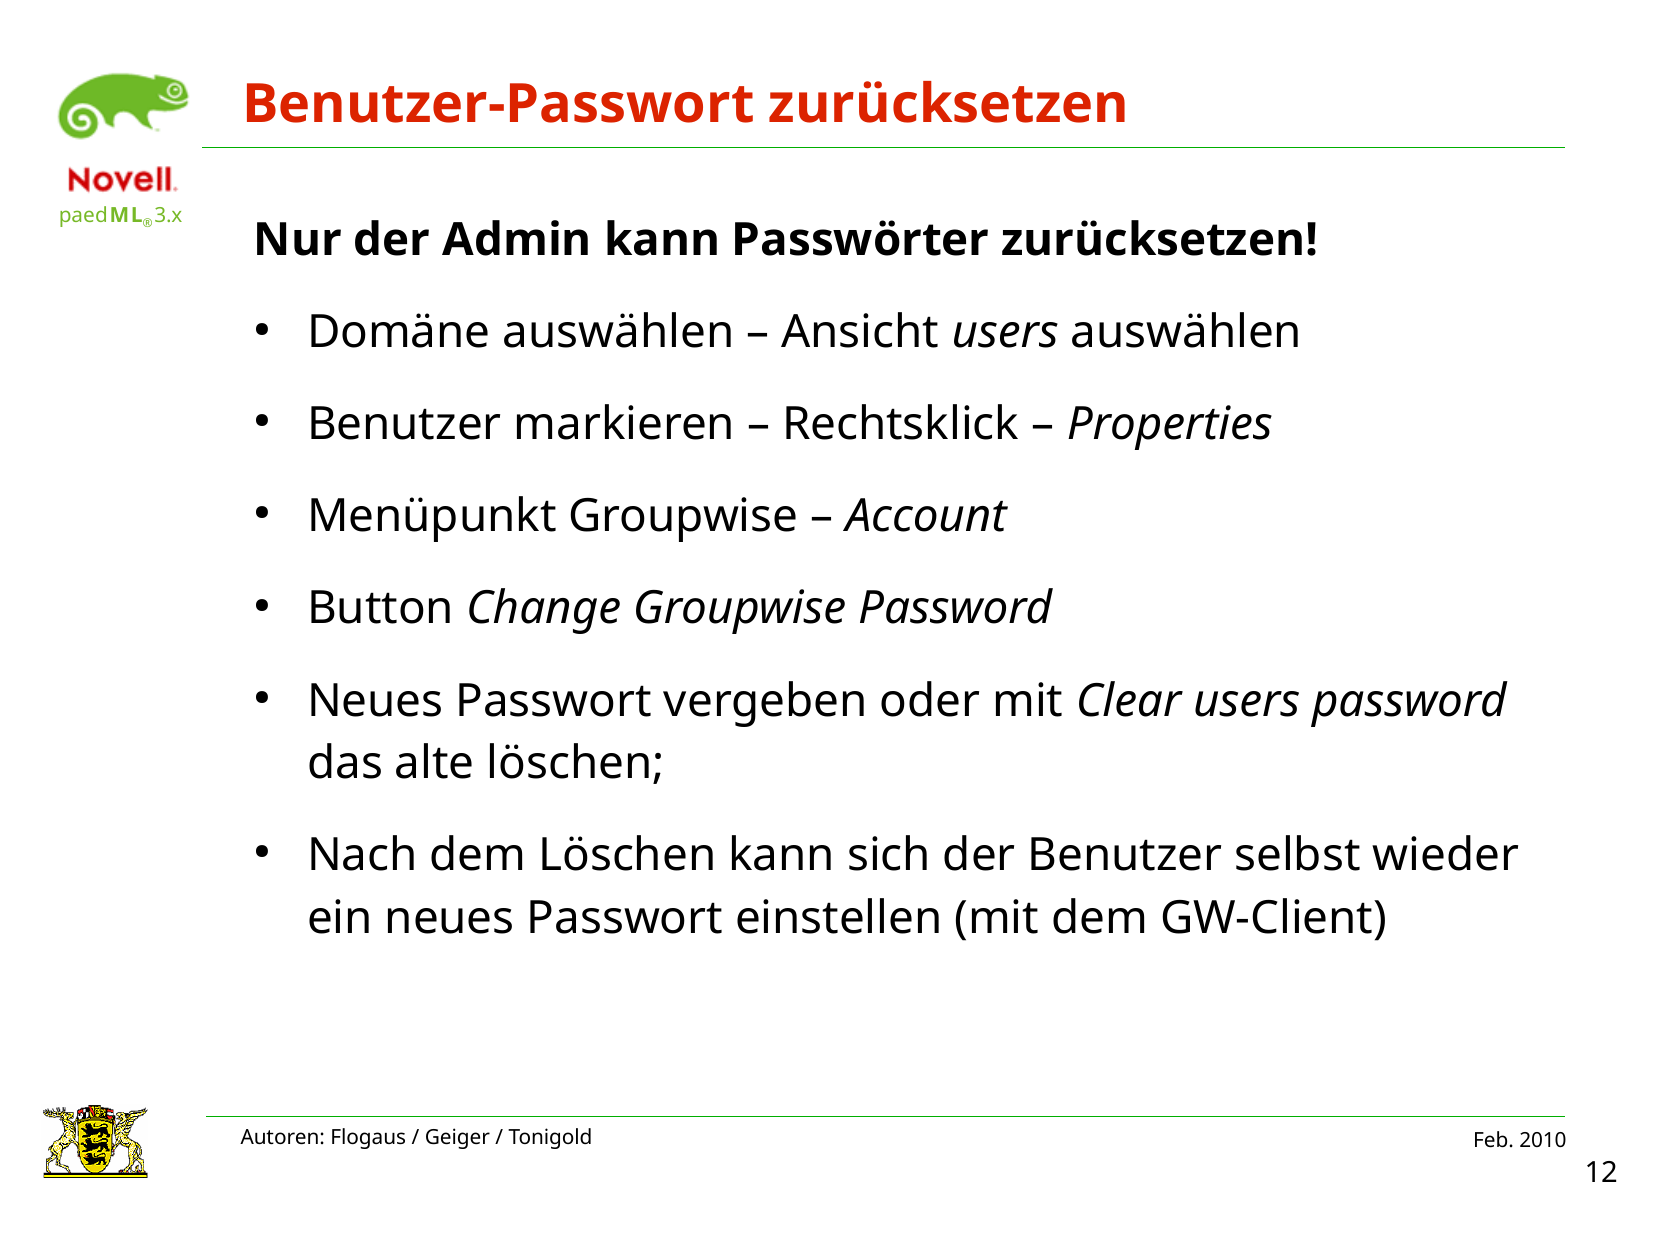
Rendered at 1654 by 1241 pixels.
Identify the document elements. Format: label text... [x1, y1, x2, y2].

picture [44, 56, 202, 214]
list Nur der Admin kann Passwörter zurücksetzen! Domäne auswählen – Ansicht users auswählen Benutzer markieren – Rechtsklick – Properties Menüpunkt Groupwise – Account Button Change Groupwise Password Neues Passwort vergeben oder mit Clear users password das alte löschen; Nach dem Löschen kann sich der Benutzer selbst wieder ein neues Passwort einstellen (mit dem GW-Client) [236, 206, 1565, 1064]
title Benutzer-Passwort zurücksetzen [242, 67, 1577, 136]
picture [41, 1104, 148, 1180]
